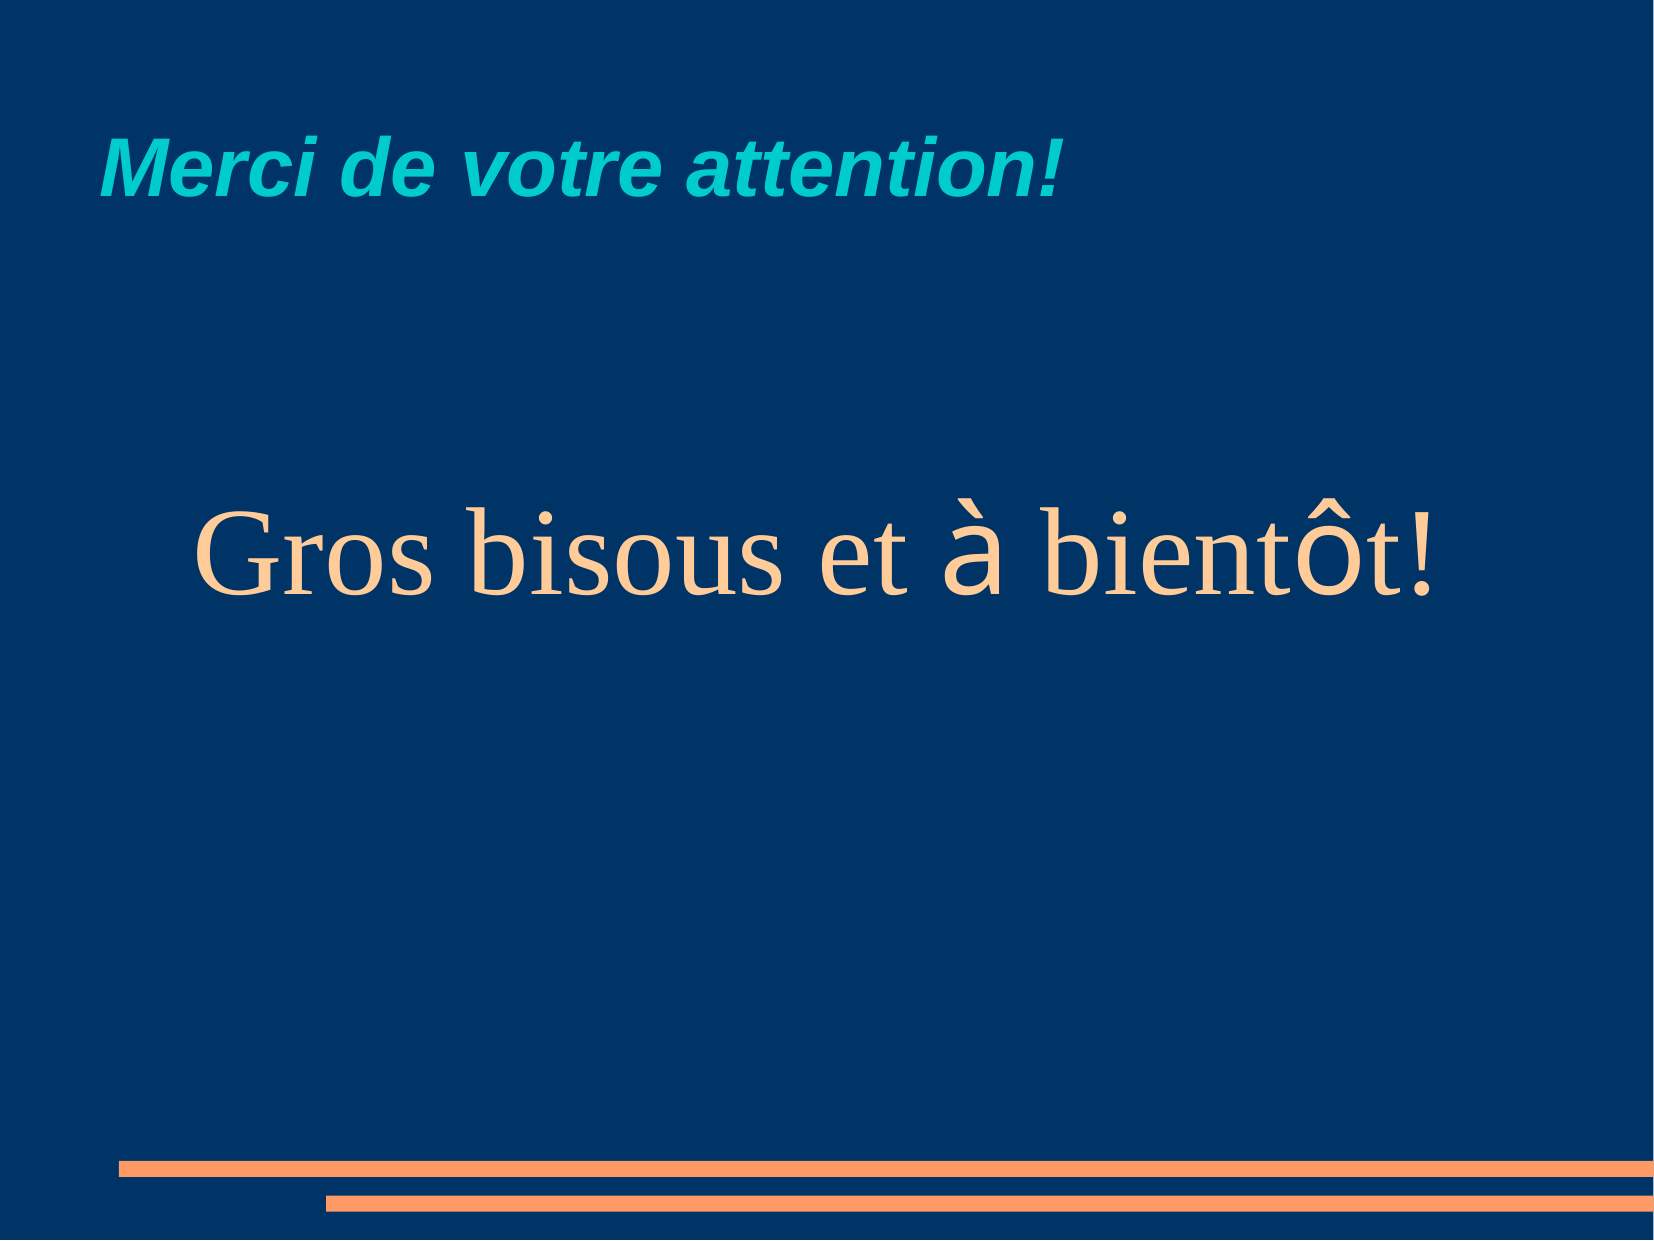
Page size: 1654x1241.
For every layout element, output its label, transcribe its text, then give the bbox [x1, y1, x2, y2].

list Gros bisous et à bientôt! [121, 322, 1561, 1132]
title Merci de votre attention! [99, 64, 1512, 272]
